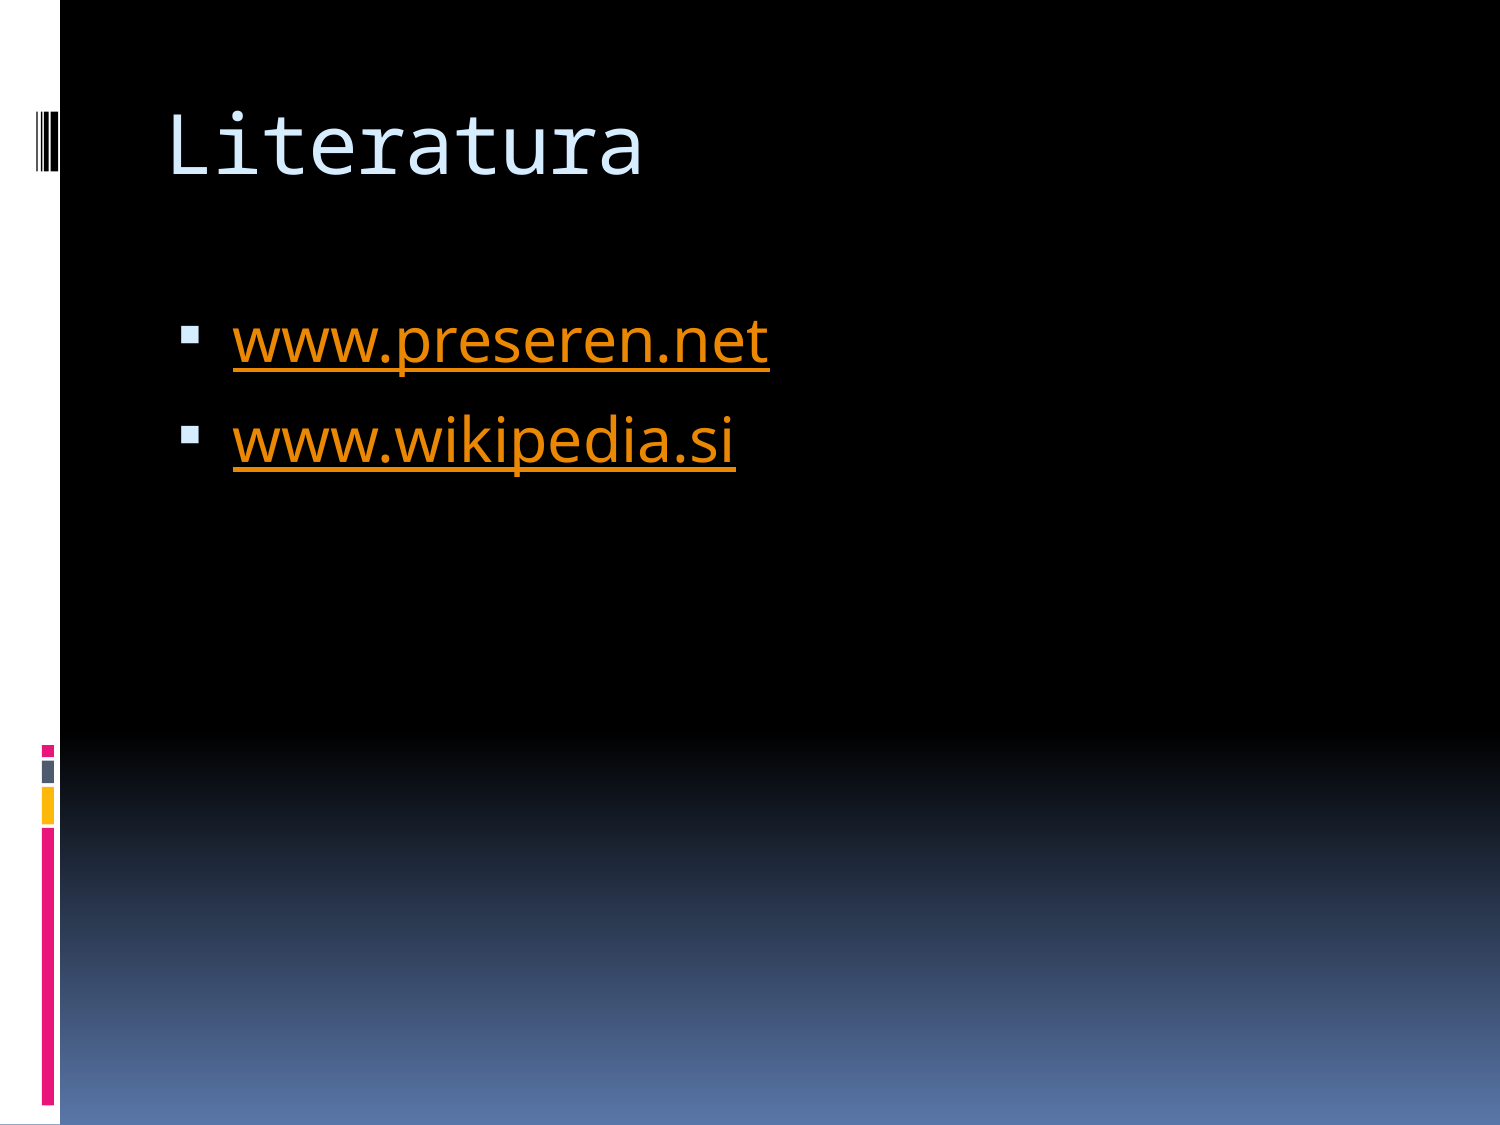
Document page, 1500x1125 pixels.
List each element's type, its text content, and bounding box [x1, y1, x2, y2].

title Literatura [150, 84, 1425, 235]
list www.preseren.net www.wikipedia.si [150, 292, 1425, 1043]
